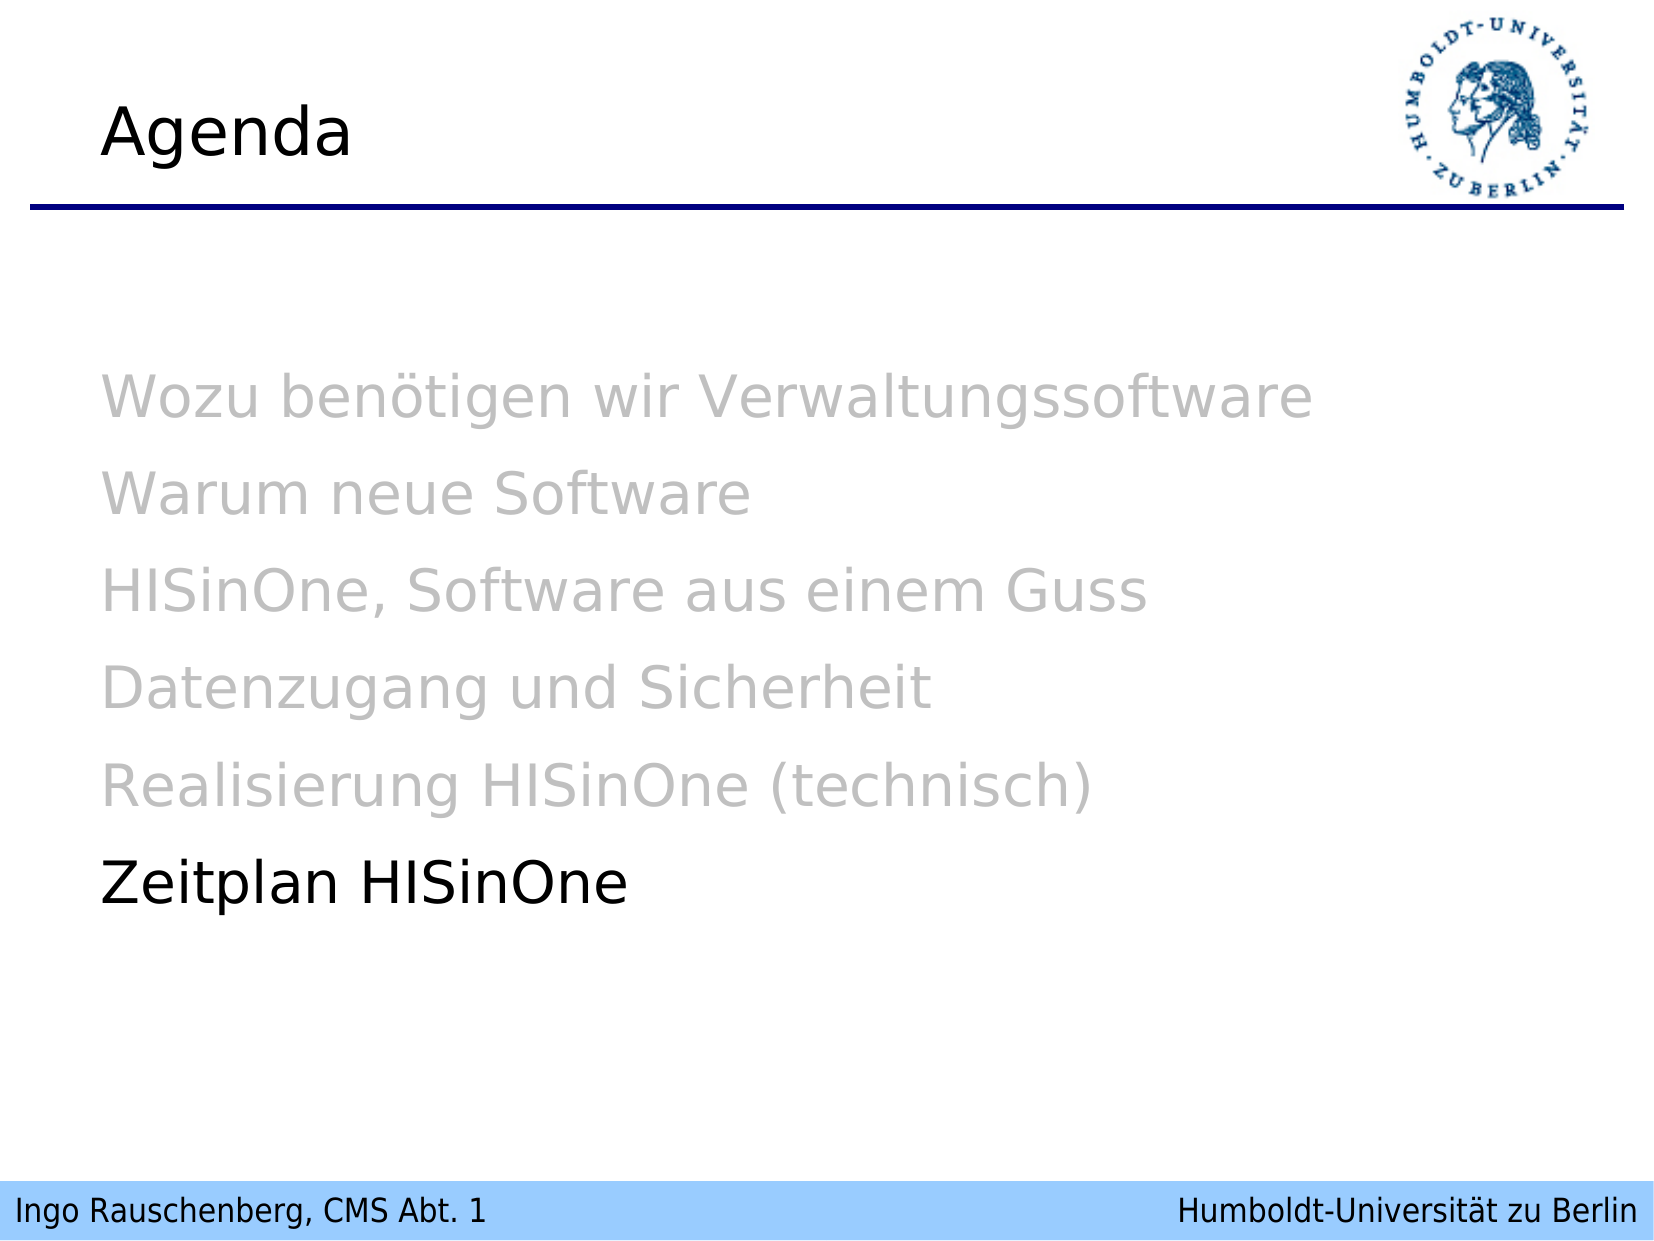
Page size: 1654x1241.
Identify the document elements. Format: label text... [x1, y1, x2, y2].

text_box Ingo Rauschenberg, CMS Abt. 1 [0, 1181, 826, 1241]
picture [1398, 10, 1595, 204]
text_box Humboldt-Universität zu Berlin [826, 1181, 1654, 1241]
list Wozu benötigen wir Verwaltungssoftware Warum neue Software HISinOne, Software aus einem Guss Datenzugang und Sicherheit Realisierung HISinOne (technisch) Zeitplan HISinOne [82, 265, 1571, 1094]
title Agenda [82, 56, 1388, 207]
